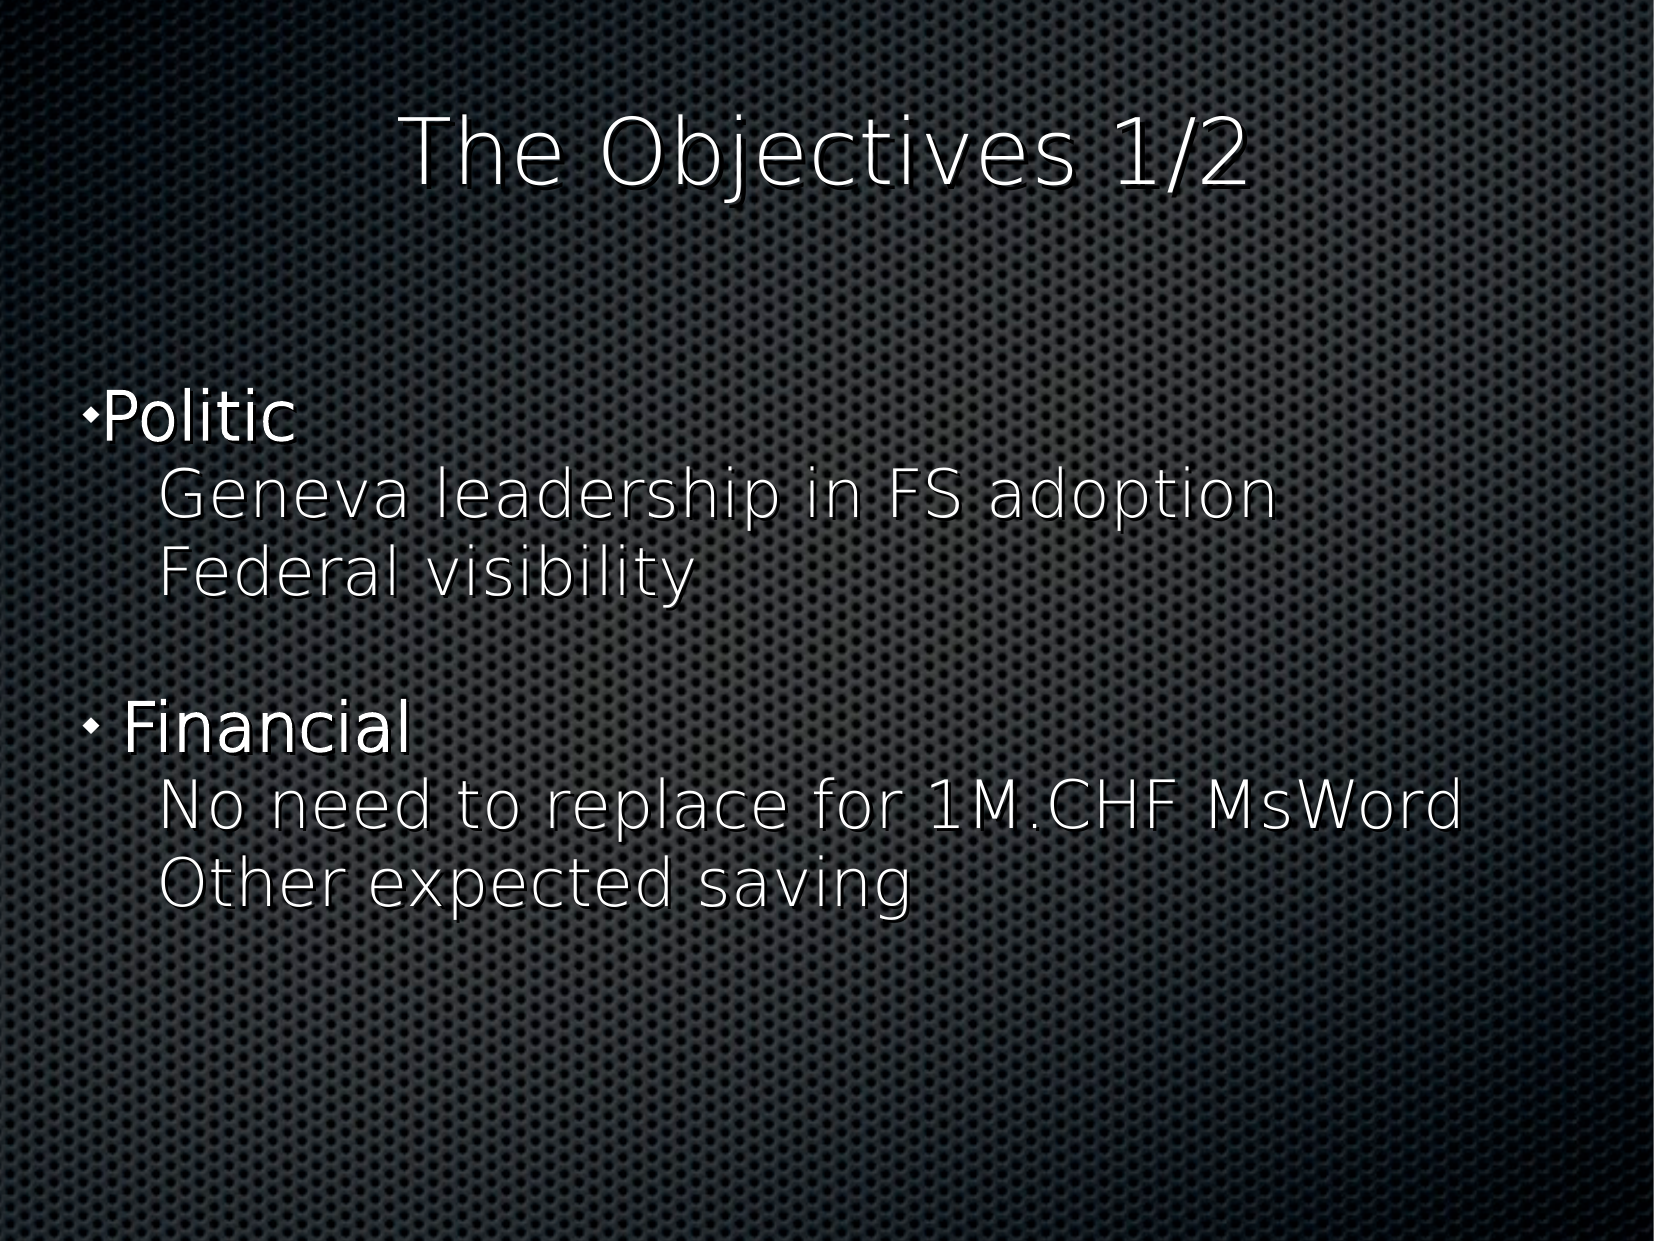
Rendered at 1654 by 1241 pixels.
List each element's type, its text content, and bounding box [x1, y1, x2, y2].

picture [0, 0, 1654, 1241]
subtitle Politic Geneva leadership in FS adoption Federal visibility Financial No need to replace for 1M.CHF MsWord Other expected saving [82, 290, 1538, 1010]
title The Objectives 1/2 [82, 49, 1571, 257]
